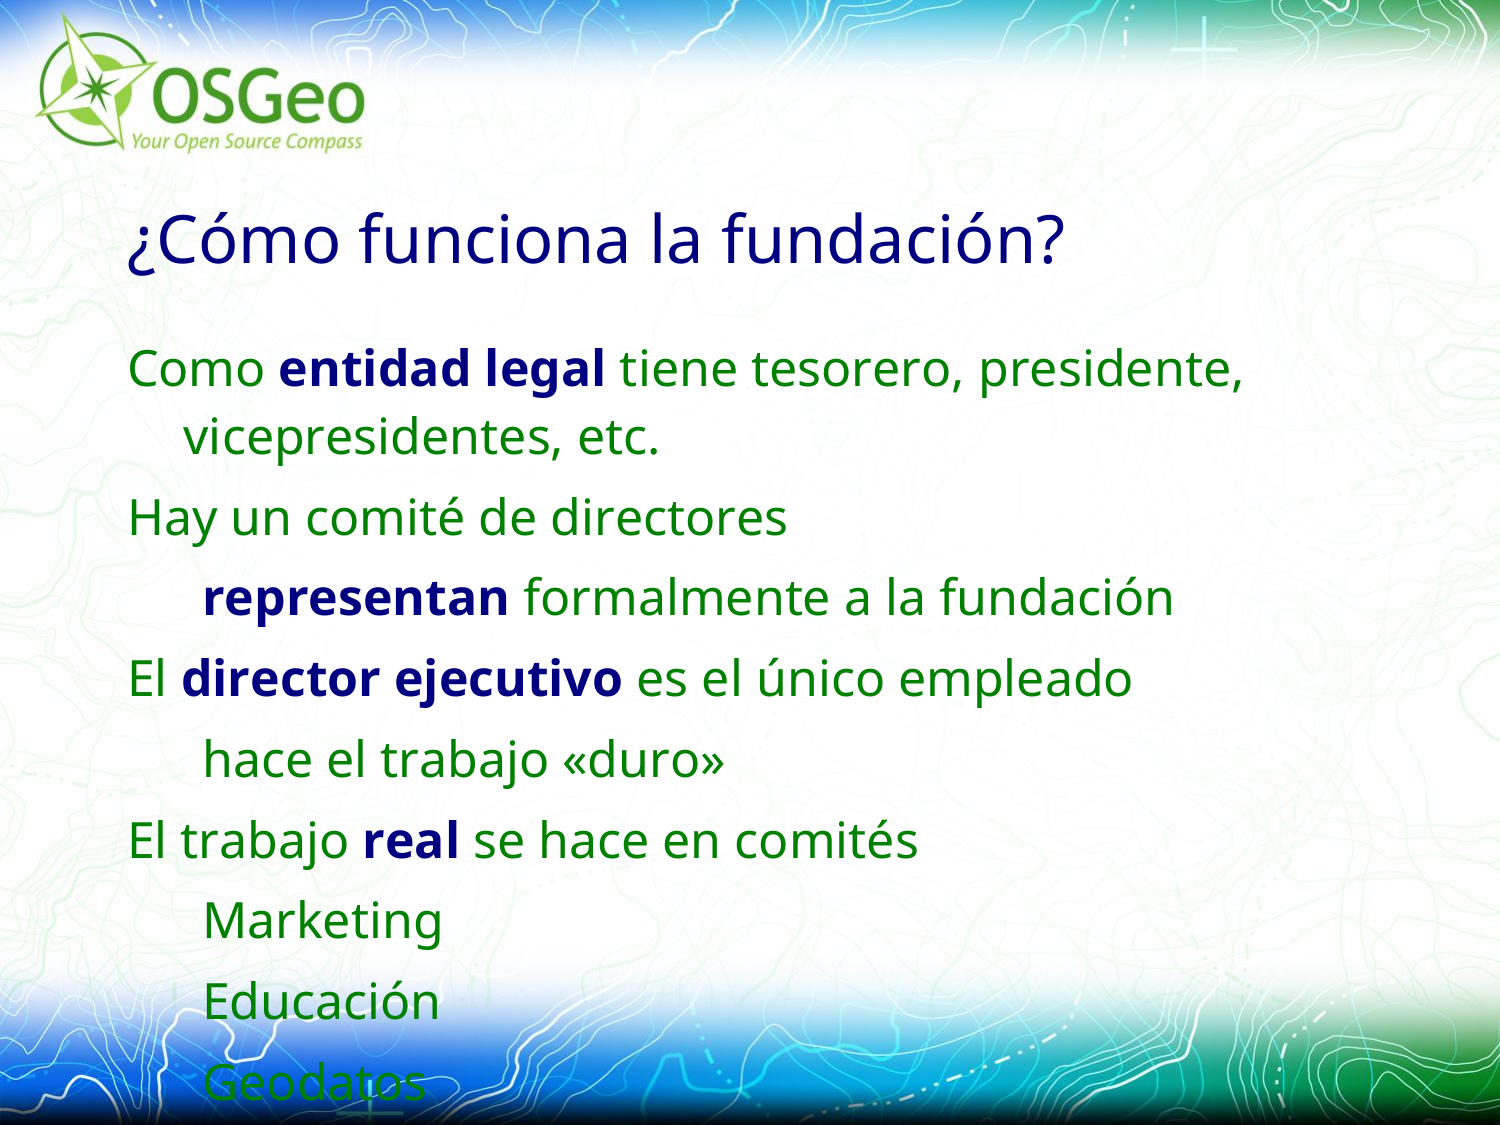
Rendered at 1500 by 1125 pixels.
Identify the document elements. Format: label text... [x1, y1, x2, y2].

list Como entidad legal tiene tesorero, presidente, vicepresidentes, etc. Hay un comité de directores representan formalmente a la fundación El director ejecutivo es el único empleado hace el trabajo «duro» El trabajo real se hace en comités Marketing Educación Geodatos ... [112, 324, 1388, 1034]
picture [0, 0, 1500, 1125]
title ¿Cómo funciona la fundación? [112, 179, 1388, 296]
